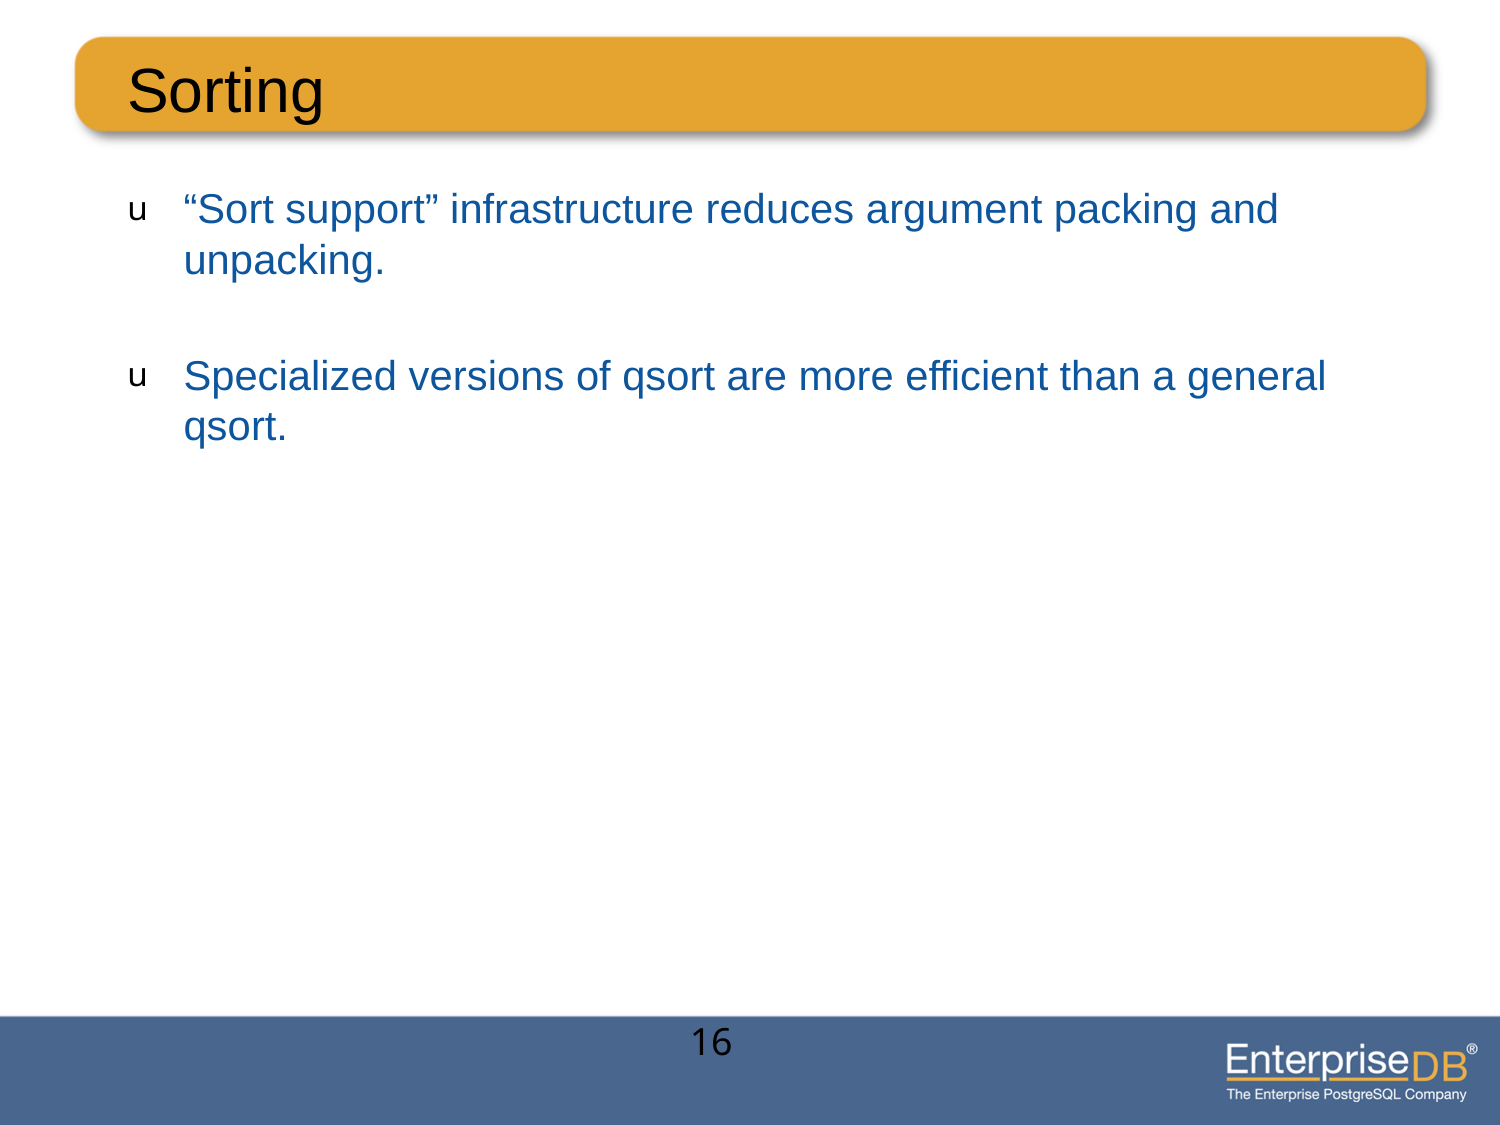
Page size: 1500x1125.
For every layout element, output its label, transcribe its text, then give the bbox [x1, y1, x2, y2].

list “Sort support” infrastructure reduces argument packing and unpacking. Specialized versions of qsort are more efficient than a general qsort. [112, 174, 1388, 963]
picture [0, 0, 1500, 1125]
title Sorting [112, 37, 1388, 138]
slide_number <number> [675, 1010, 825, 1125]
